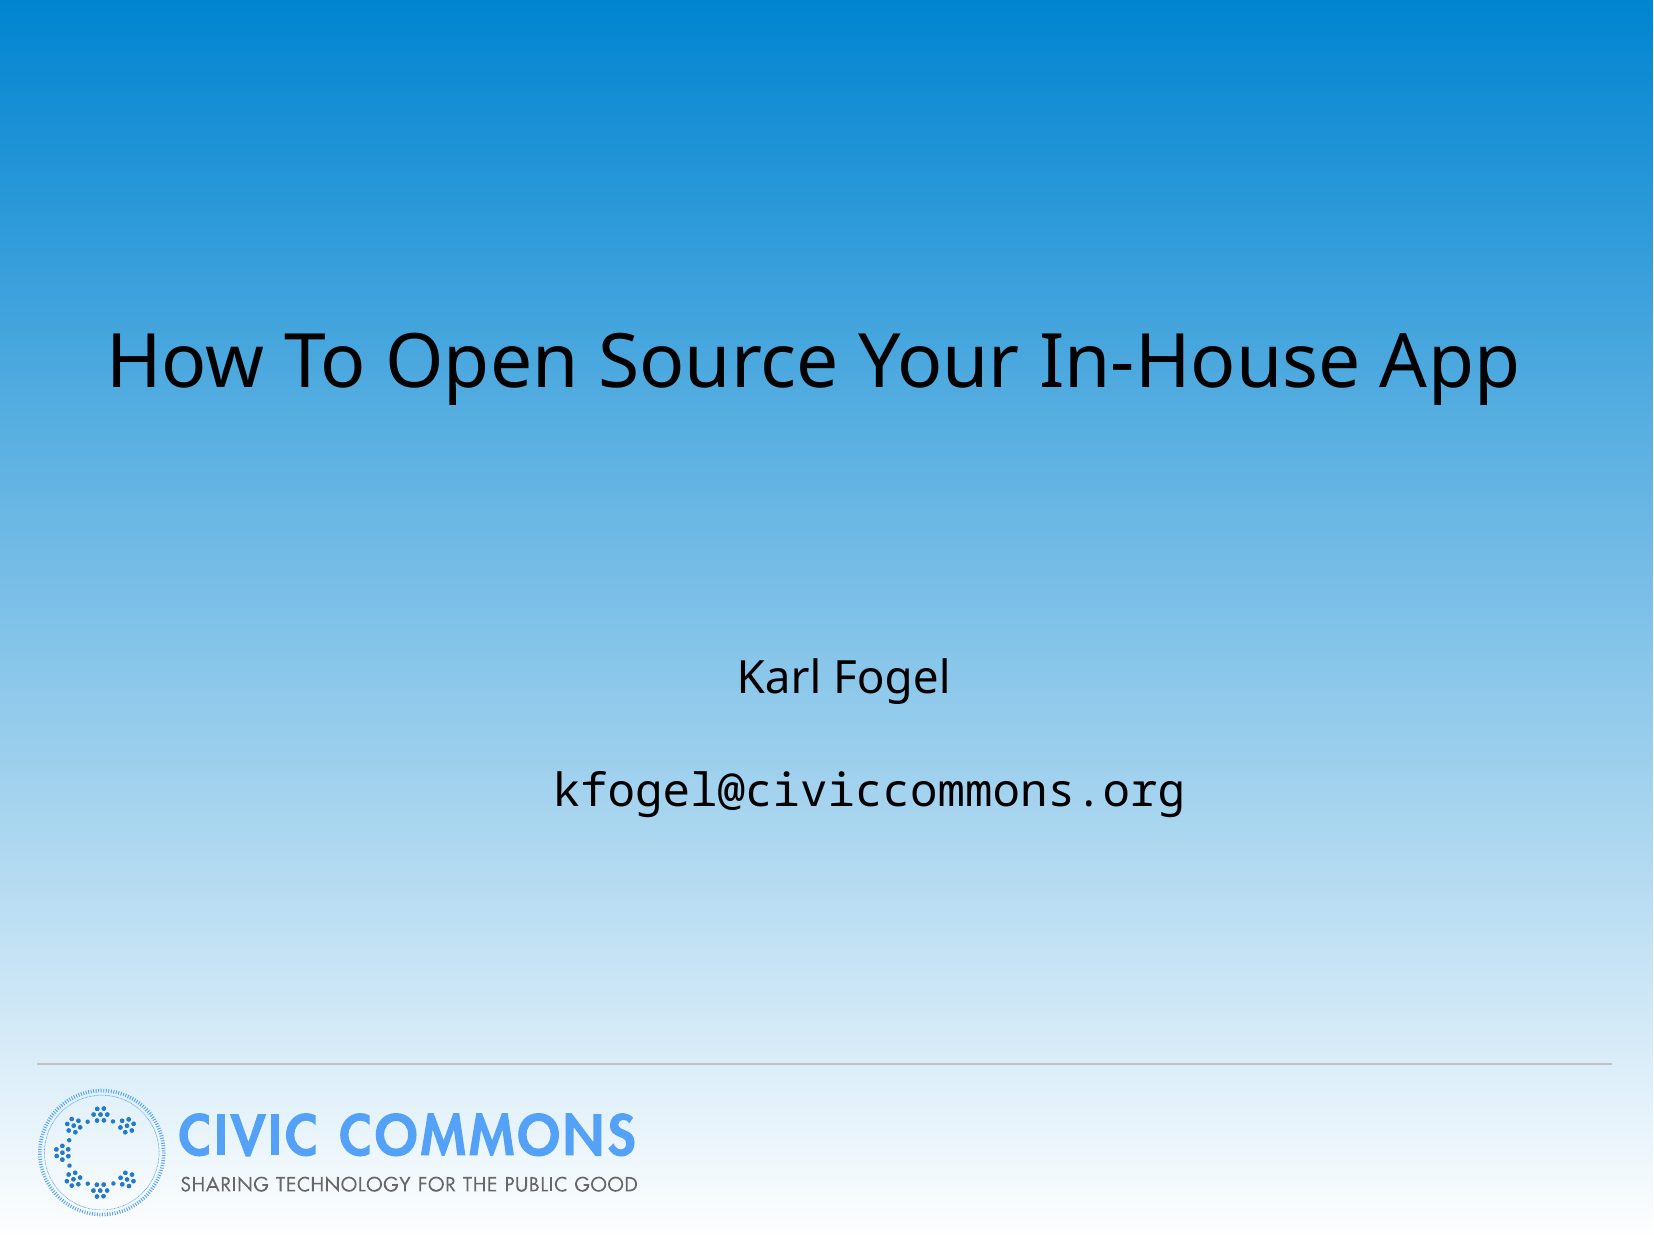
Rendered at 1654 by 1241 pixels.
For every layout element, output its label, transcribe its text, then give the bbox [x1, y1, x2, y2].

text_box Karl Fogel [721, 637, 975, 710]
picture [0, 1056, 689, 1241]
text_box kfogel@civiccommons.org [537, 750, 1201, 819]
text_box How To Open Source Your In-House App [91, 300, 1557, 409]
